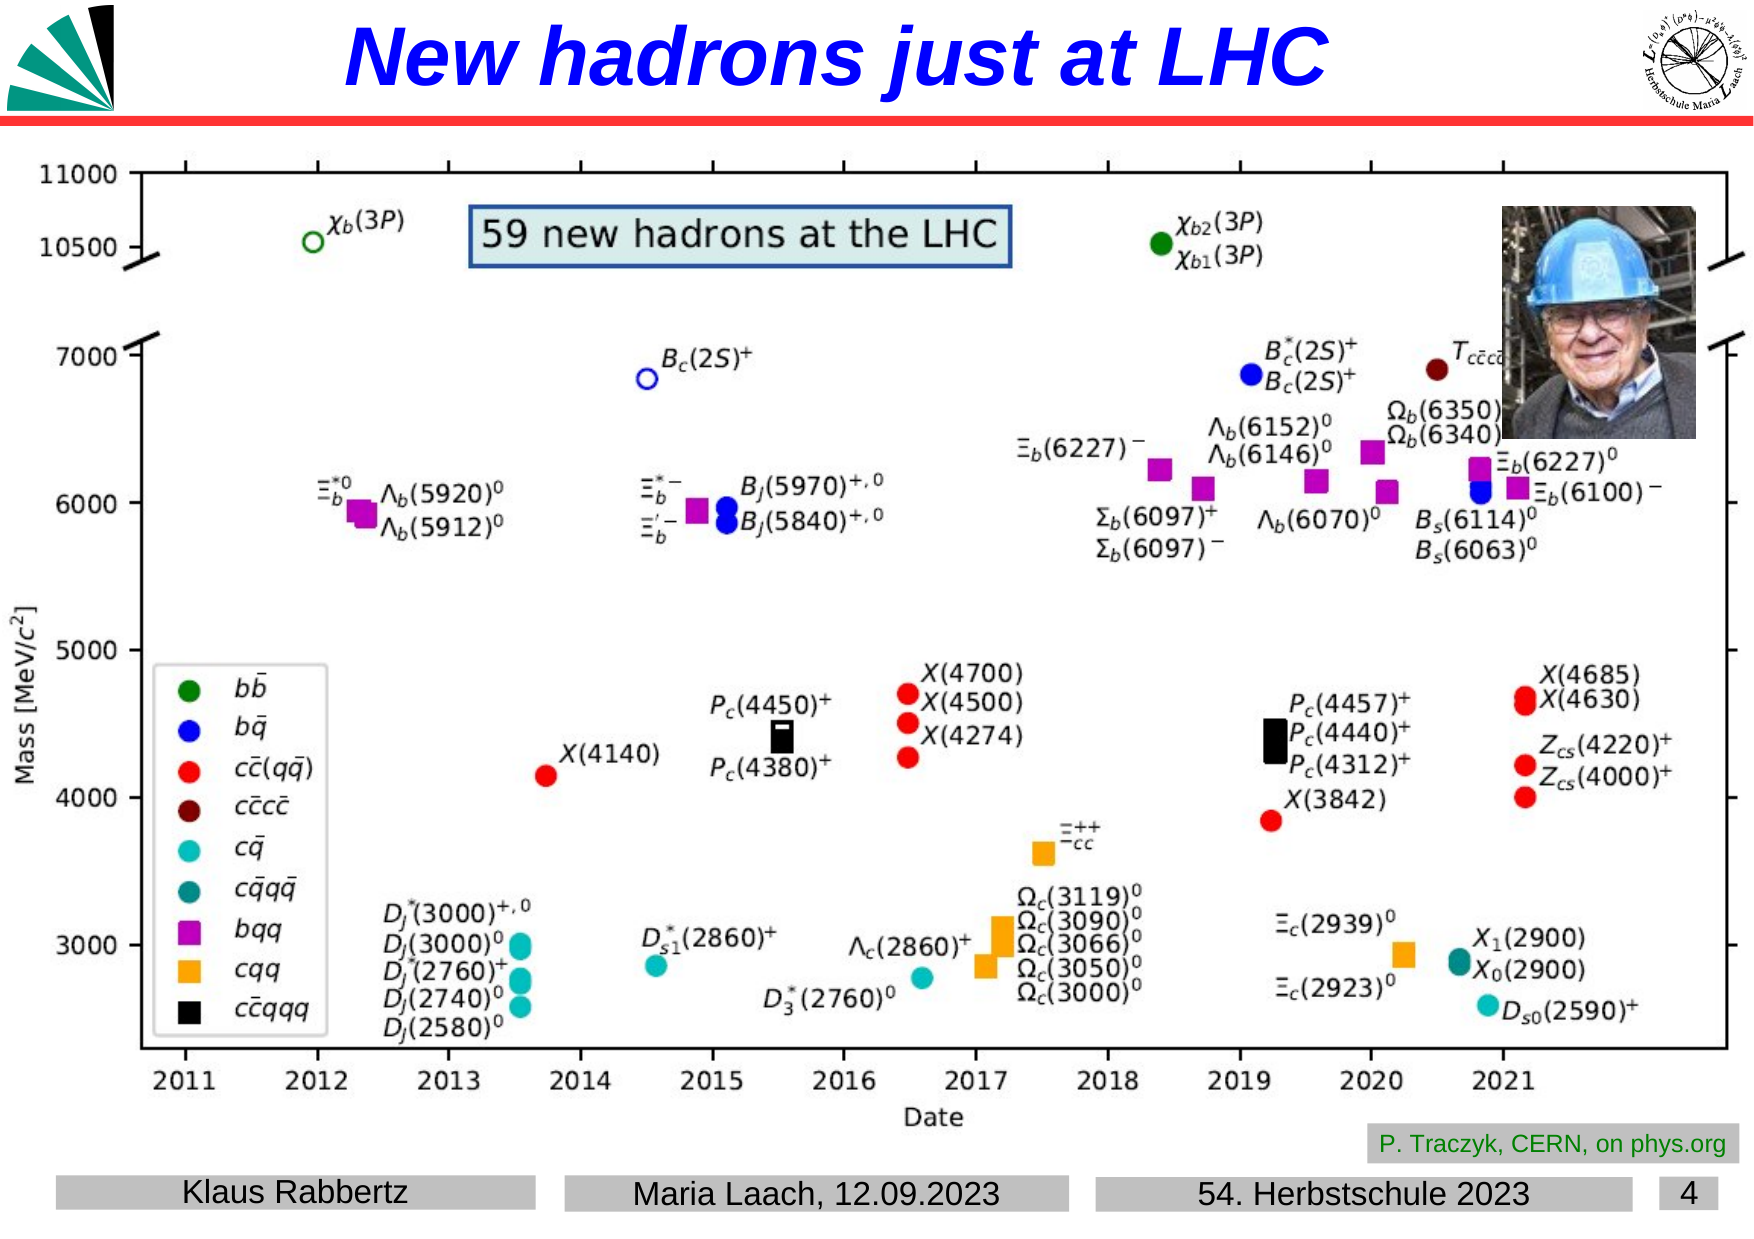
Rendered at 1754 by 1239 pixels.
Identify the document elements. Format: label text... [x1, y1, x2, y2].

picture [2, 150, 1754, 1143]
title New hadrons just at LHC [129, 0, 1545, 114]
text_box P. Traczyk, CERN, on phys.org [1367, 1123, 1740, 1164]
picture [1643, 10, 1747, 110]
picture [7, 5, 114, 112]
